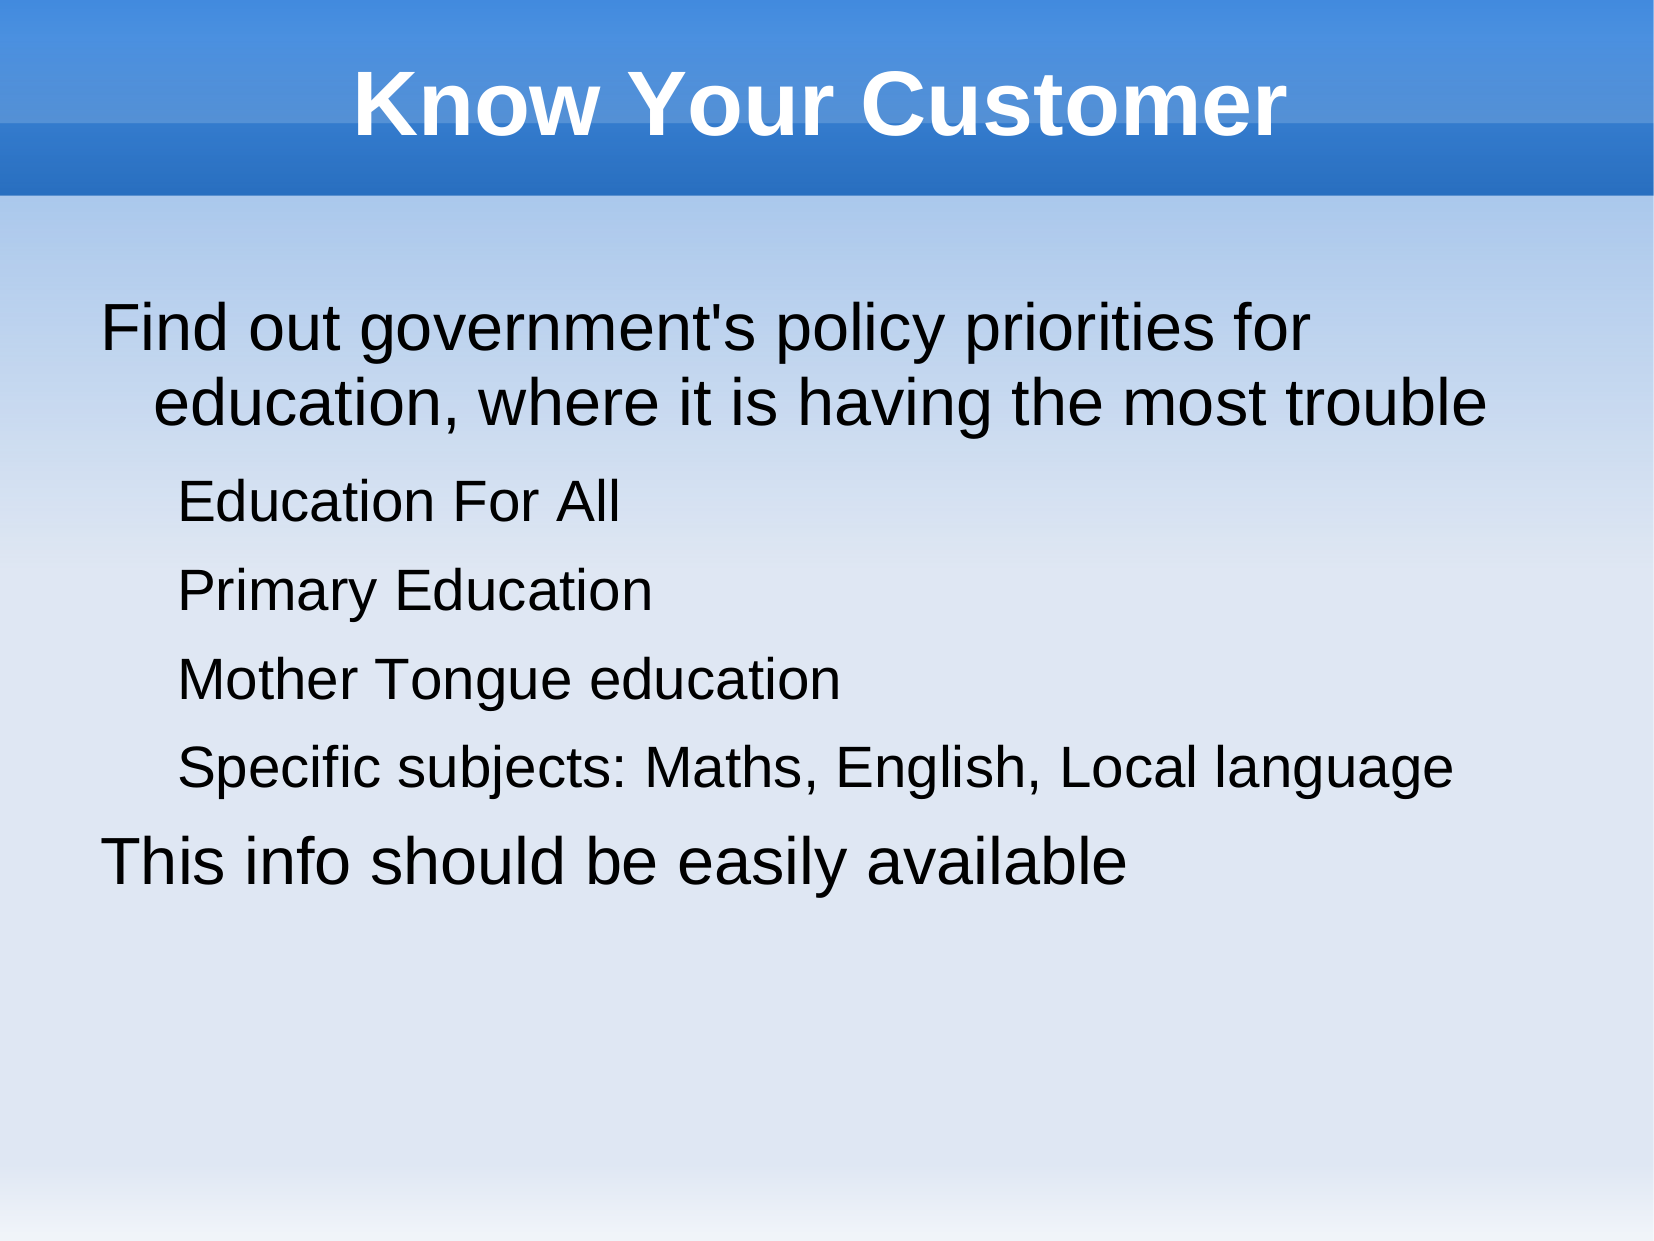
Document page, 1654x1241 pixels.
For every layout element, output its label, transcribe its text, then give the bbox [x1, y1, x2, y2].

list Find out government's policy priorities for education, where it is having the most trouble Education For All Primary Education Mother Tongue education Specific subjects: Maths, English, Local language This info should be easily available [82, 290, 1571, 1094]
picture [0, 0, 1654, 1241]
title Know Your Customer [76, 7, 1565, 200]
